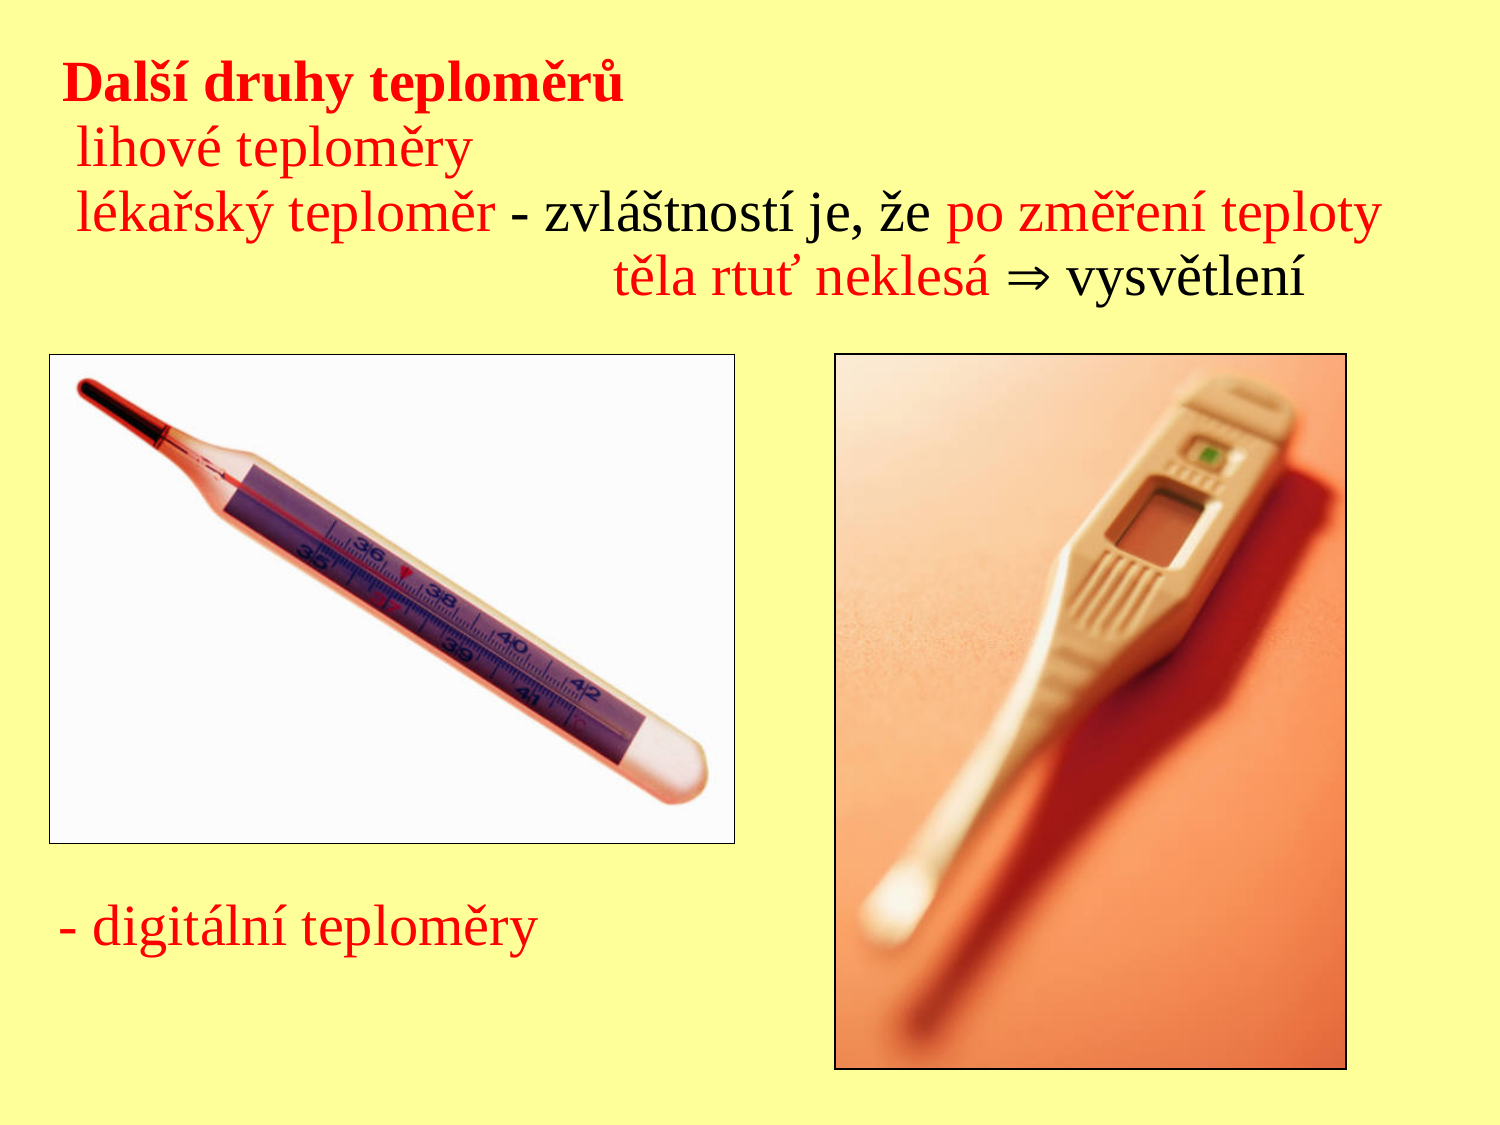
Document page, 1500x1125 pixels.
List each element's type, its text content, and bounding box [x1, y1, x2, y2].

picture [50, 381, 735, 843]
text_box - digitální teploměry [44, 885, 554, 966]
picture [835, 354, 1346, 1069]
text_box Další druhy teploměrů lihové teploměry lékařský teploměr - zvláštností je, že po změření teploty těla rtuť neklesá  vysvětlení [47, 42, 1399, 381]
